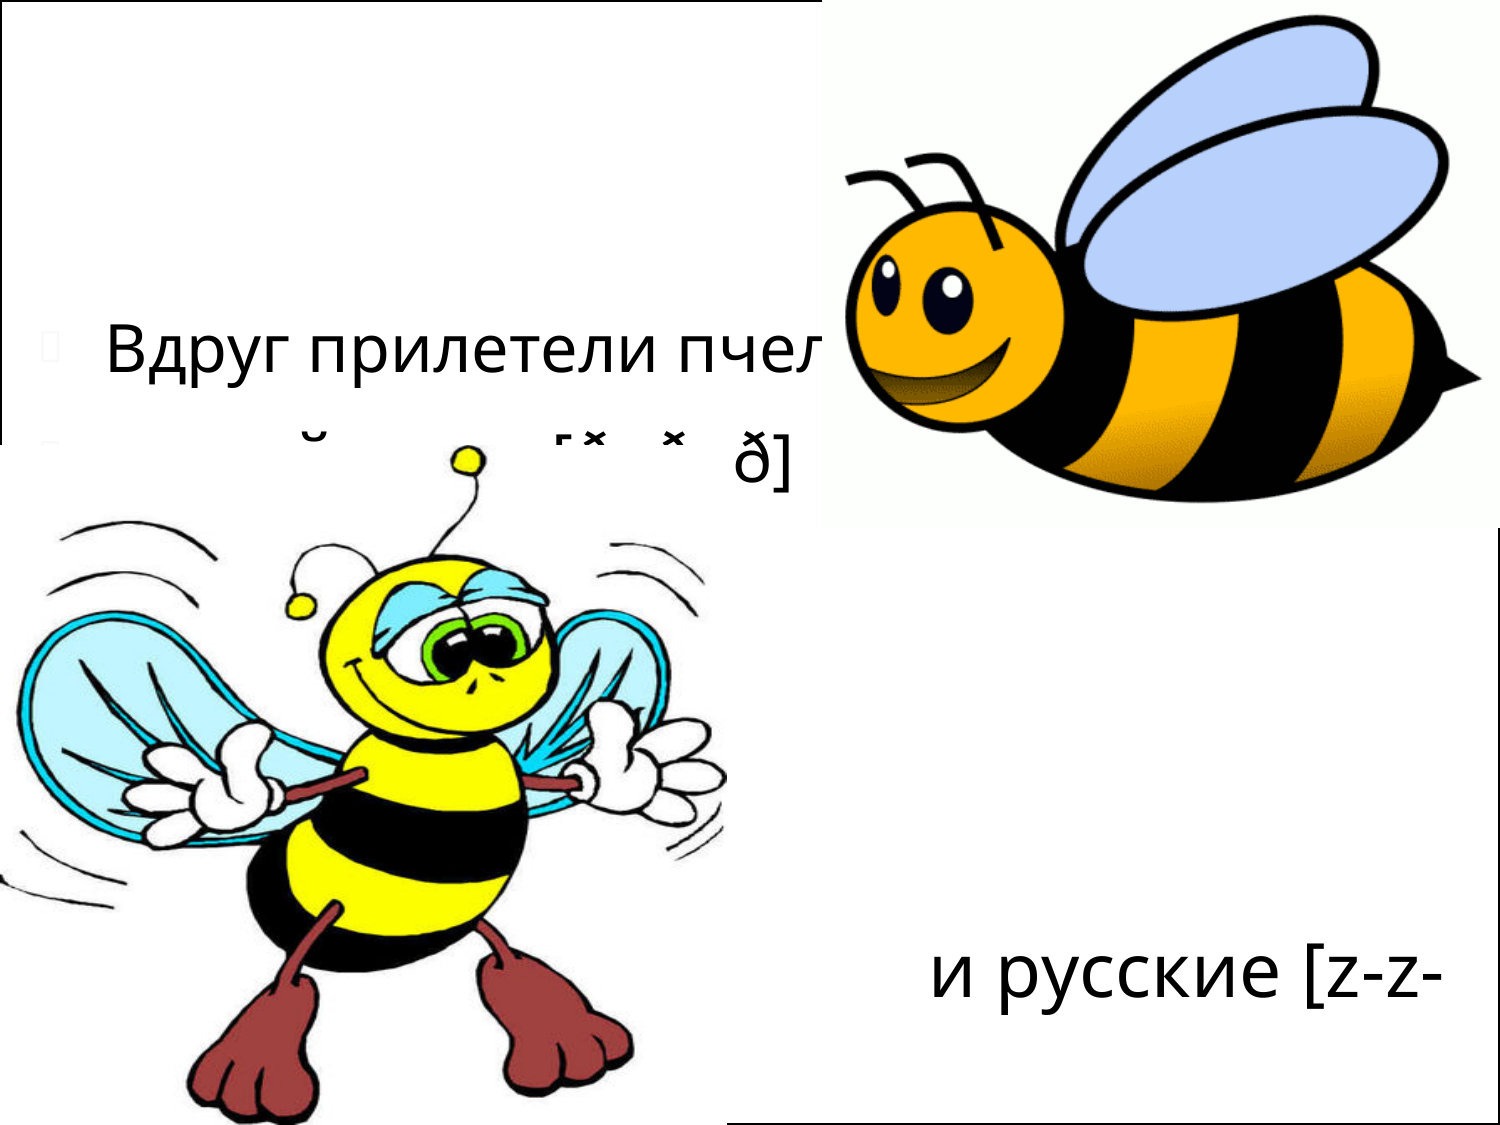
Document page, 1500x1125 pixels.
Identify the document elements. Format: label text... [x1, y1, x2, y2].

picture [822, 0, 1500, 528]
list Вдруг прилетели пчелки, английские – [ð- ð- ð] и русские [z-z-z] [0, 0, 1500, 1125]
picture [0, 445, 727, 1125]
